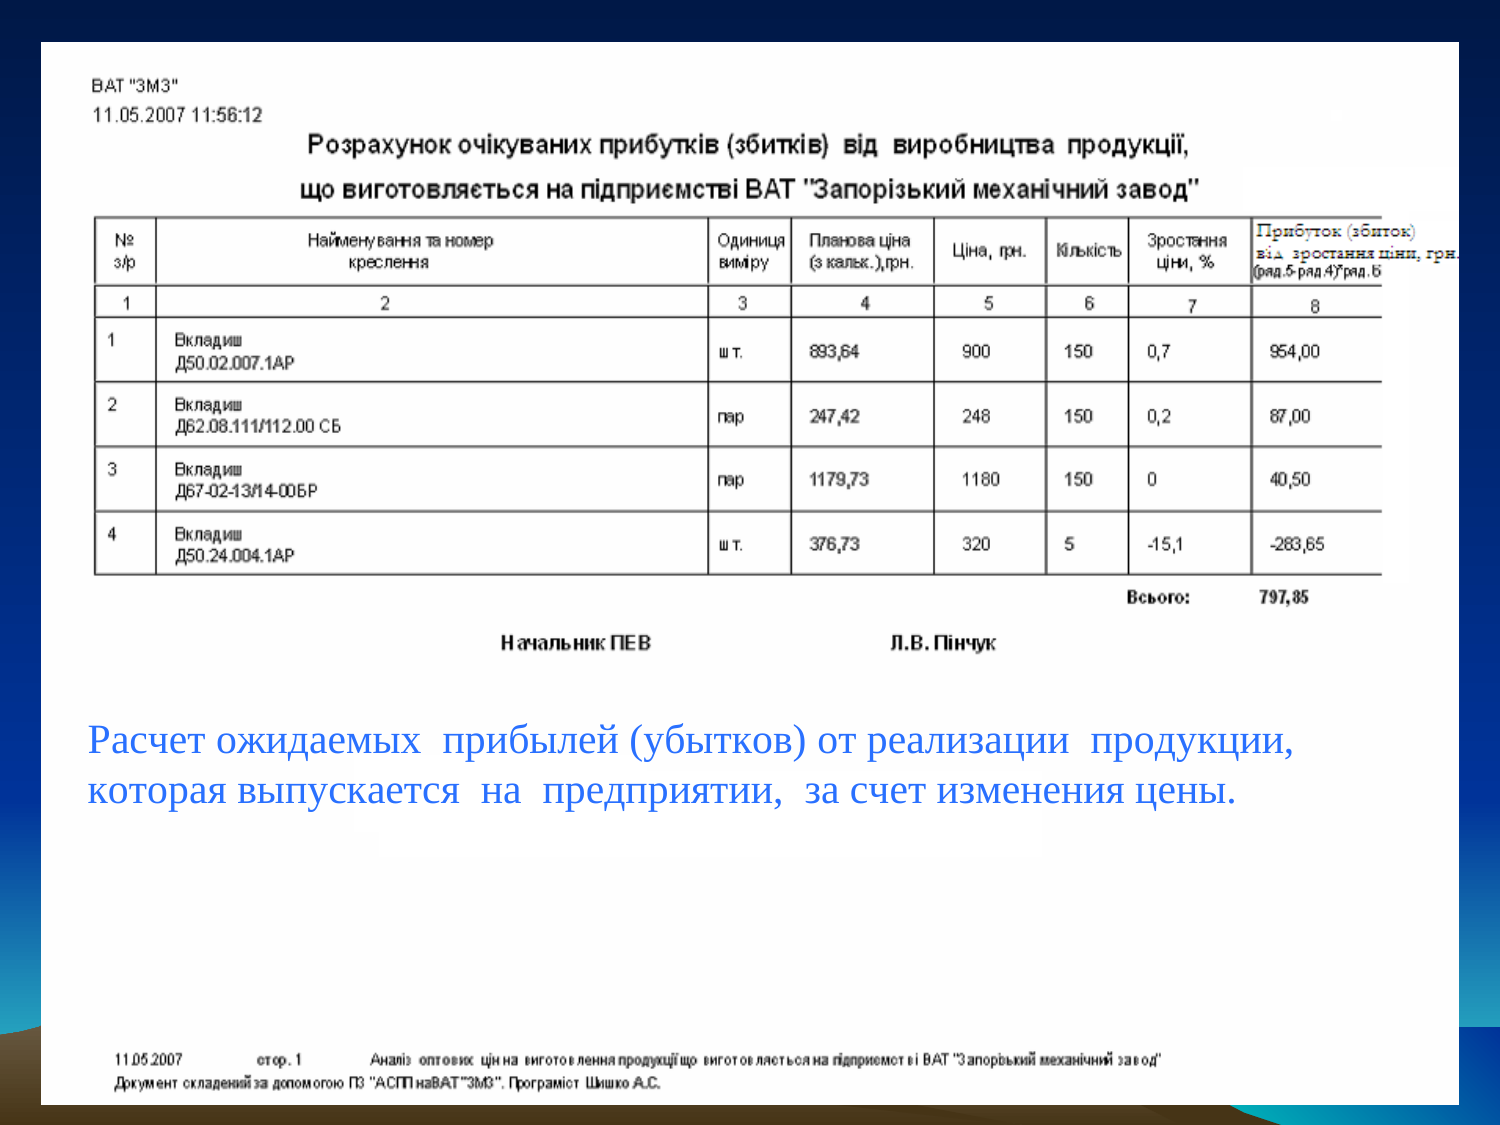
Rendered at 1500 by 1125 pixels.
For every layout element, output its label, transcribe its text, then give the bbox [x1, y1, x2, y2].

text_box Расчет ожидаемых прибылей (убытков) от реализации продукции, которая выпускается на предприятии, за счет изменения цены. [72, 703, 1321, 820]
picture [41, 42, 1459, 1105]
